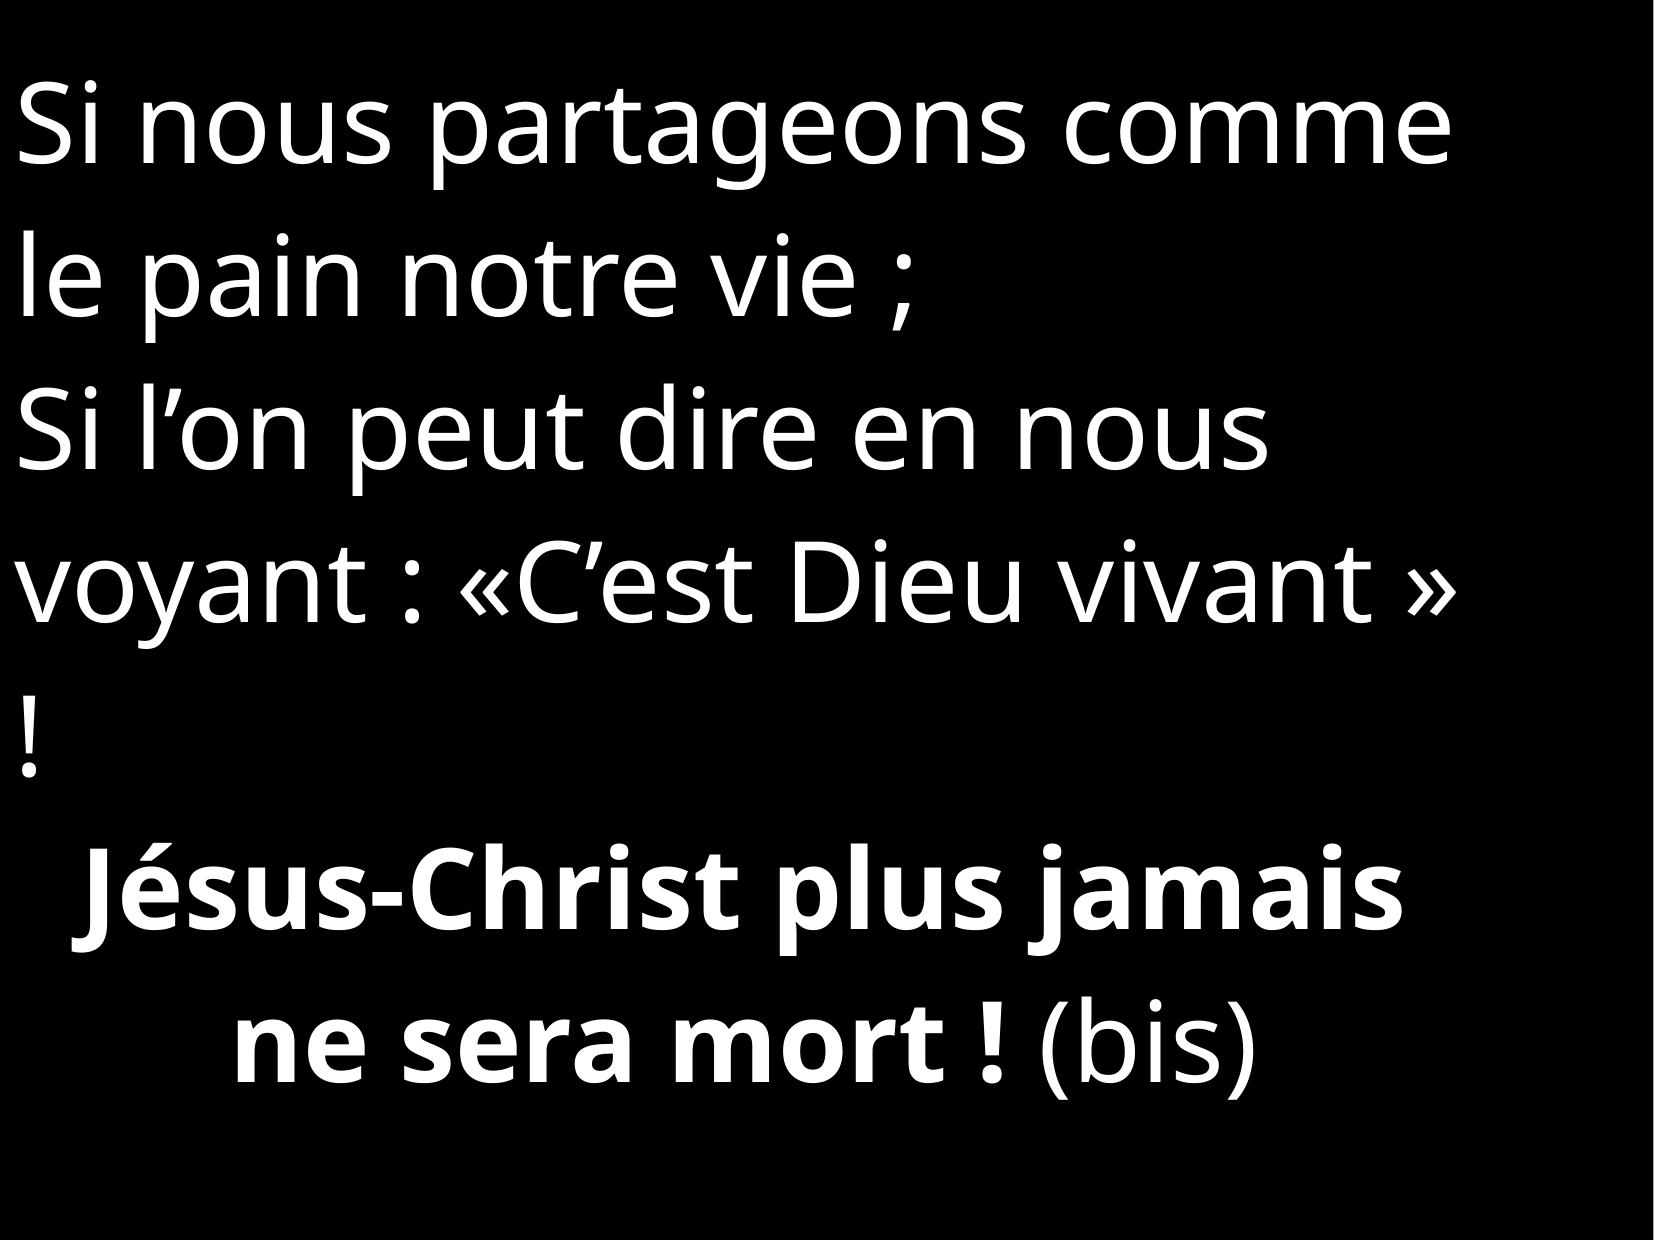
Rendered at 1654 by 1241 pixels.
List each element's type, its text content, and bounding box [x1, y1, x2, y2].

text_box Si nous partageons comme le pain notre vie ; Si l’on peut dire en nous voyant : «C’est Dieu vivant » ! Jésus-Christ plus jamais ne sera mort ! (bis) [0, 35, 1489, 1148]
